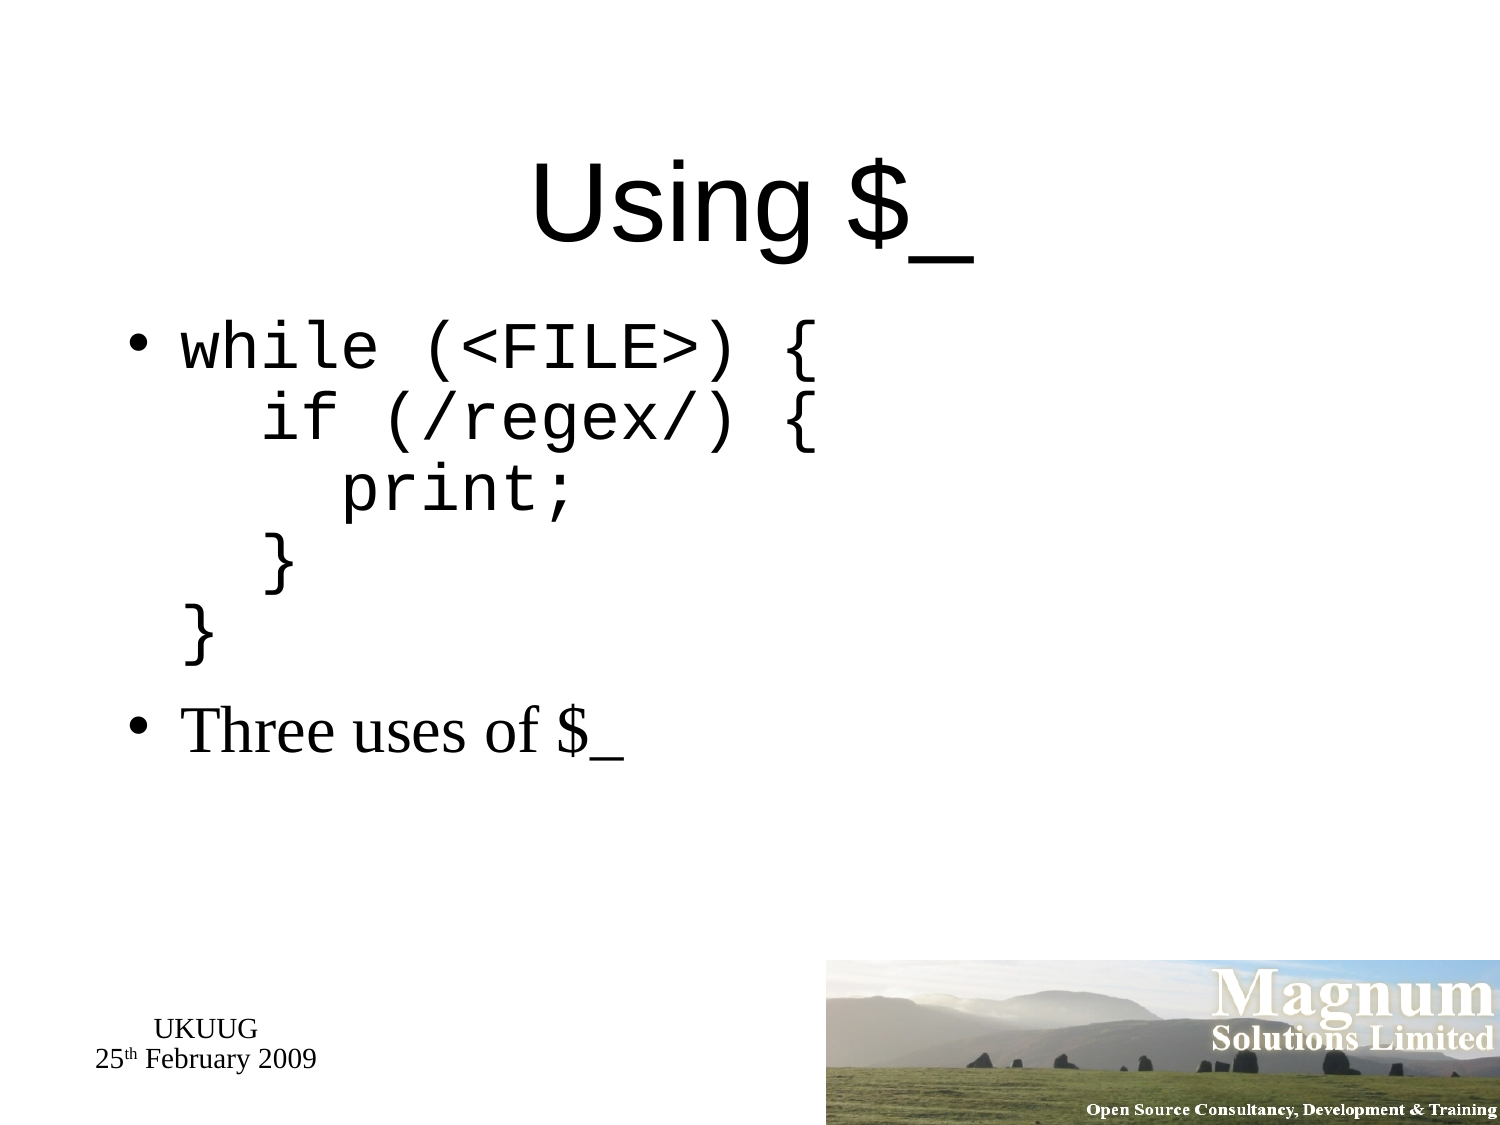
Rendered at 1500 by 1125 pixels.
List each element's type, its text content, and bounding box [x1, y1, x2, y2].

title Using $_ [110, 100, 1392, 274]
picture [826, 960, 1500, 1125]
list while (<FILE>) { if (/regex/) { print; } } Three uses of $_ [110, 312, 1392, 1007]
